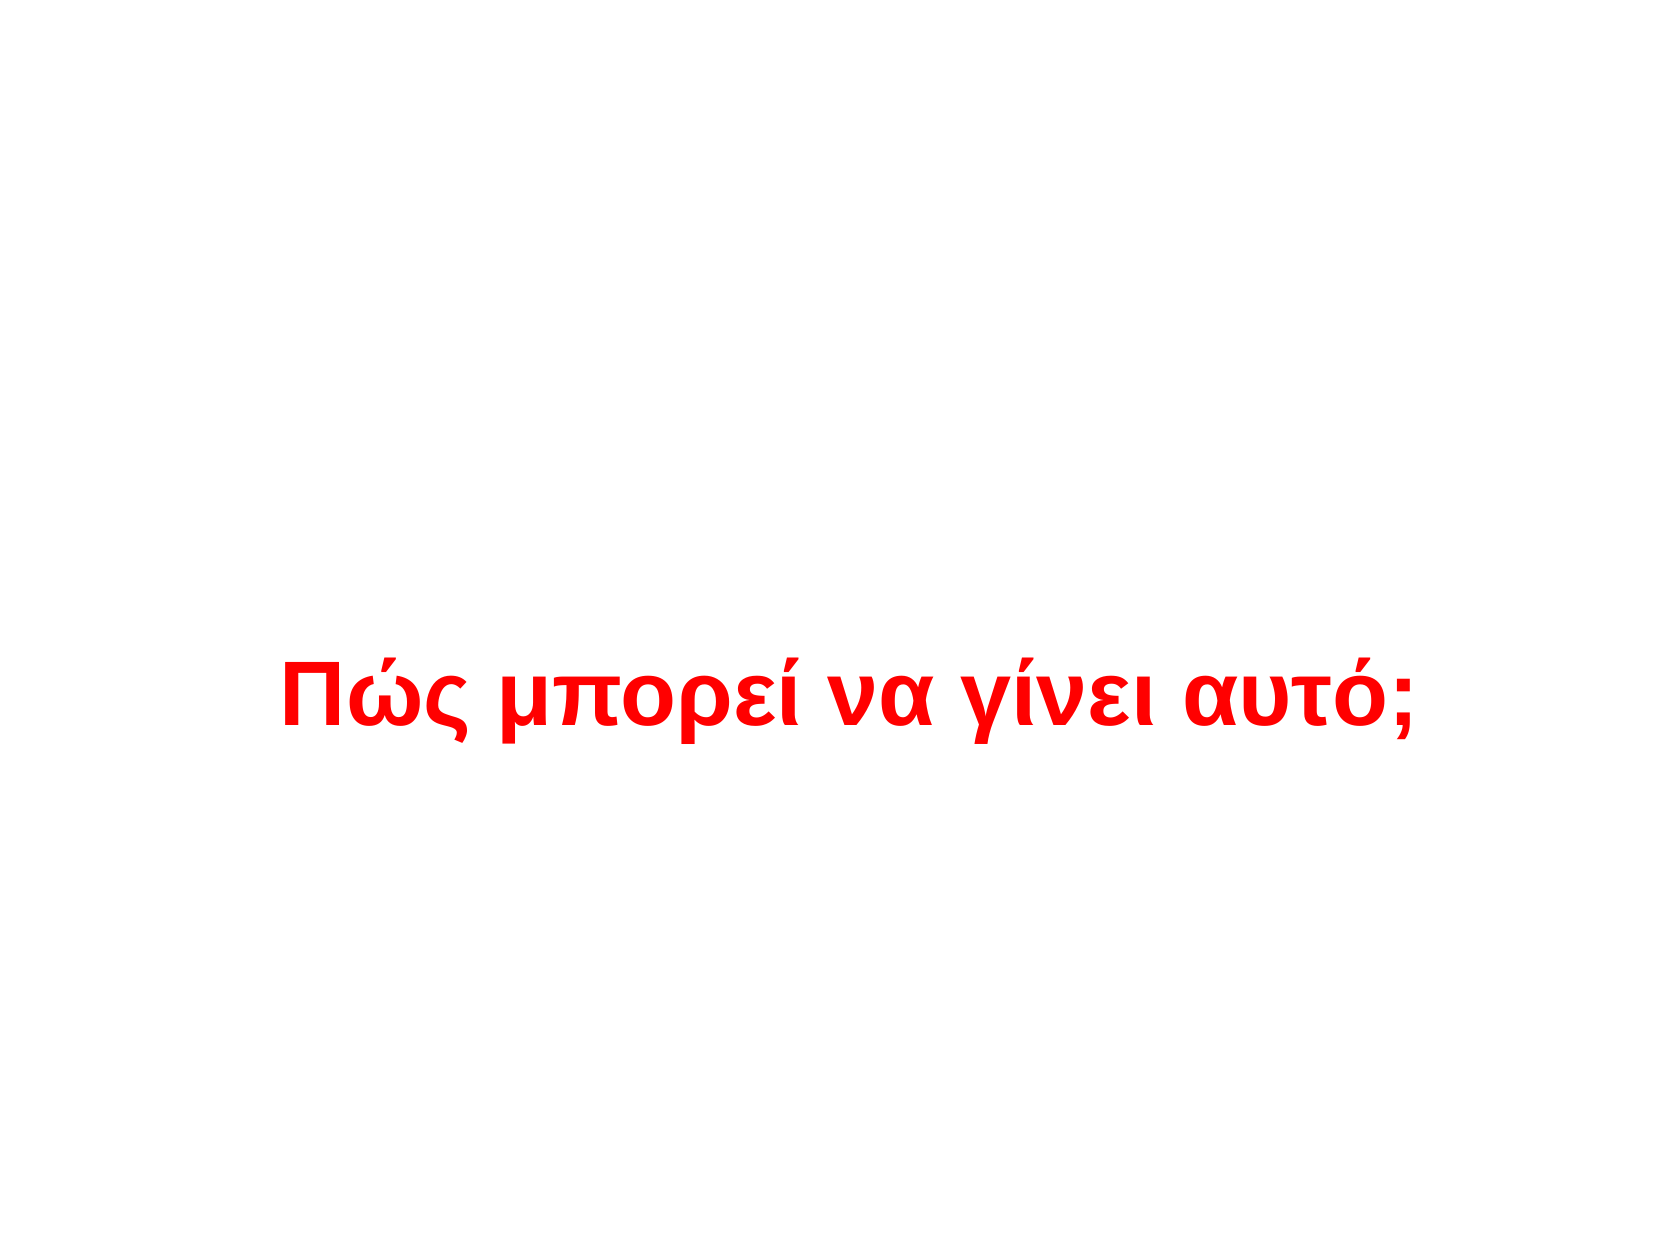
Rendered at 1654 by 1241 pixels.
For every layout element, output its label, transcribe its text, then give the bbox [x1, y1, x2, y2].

title Πώς μπορεί να γίνει αυτό; [106, 501, 1595, 886]
